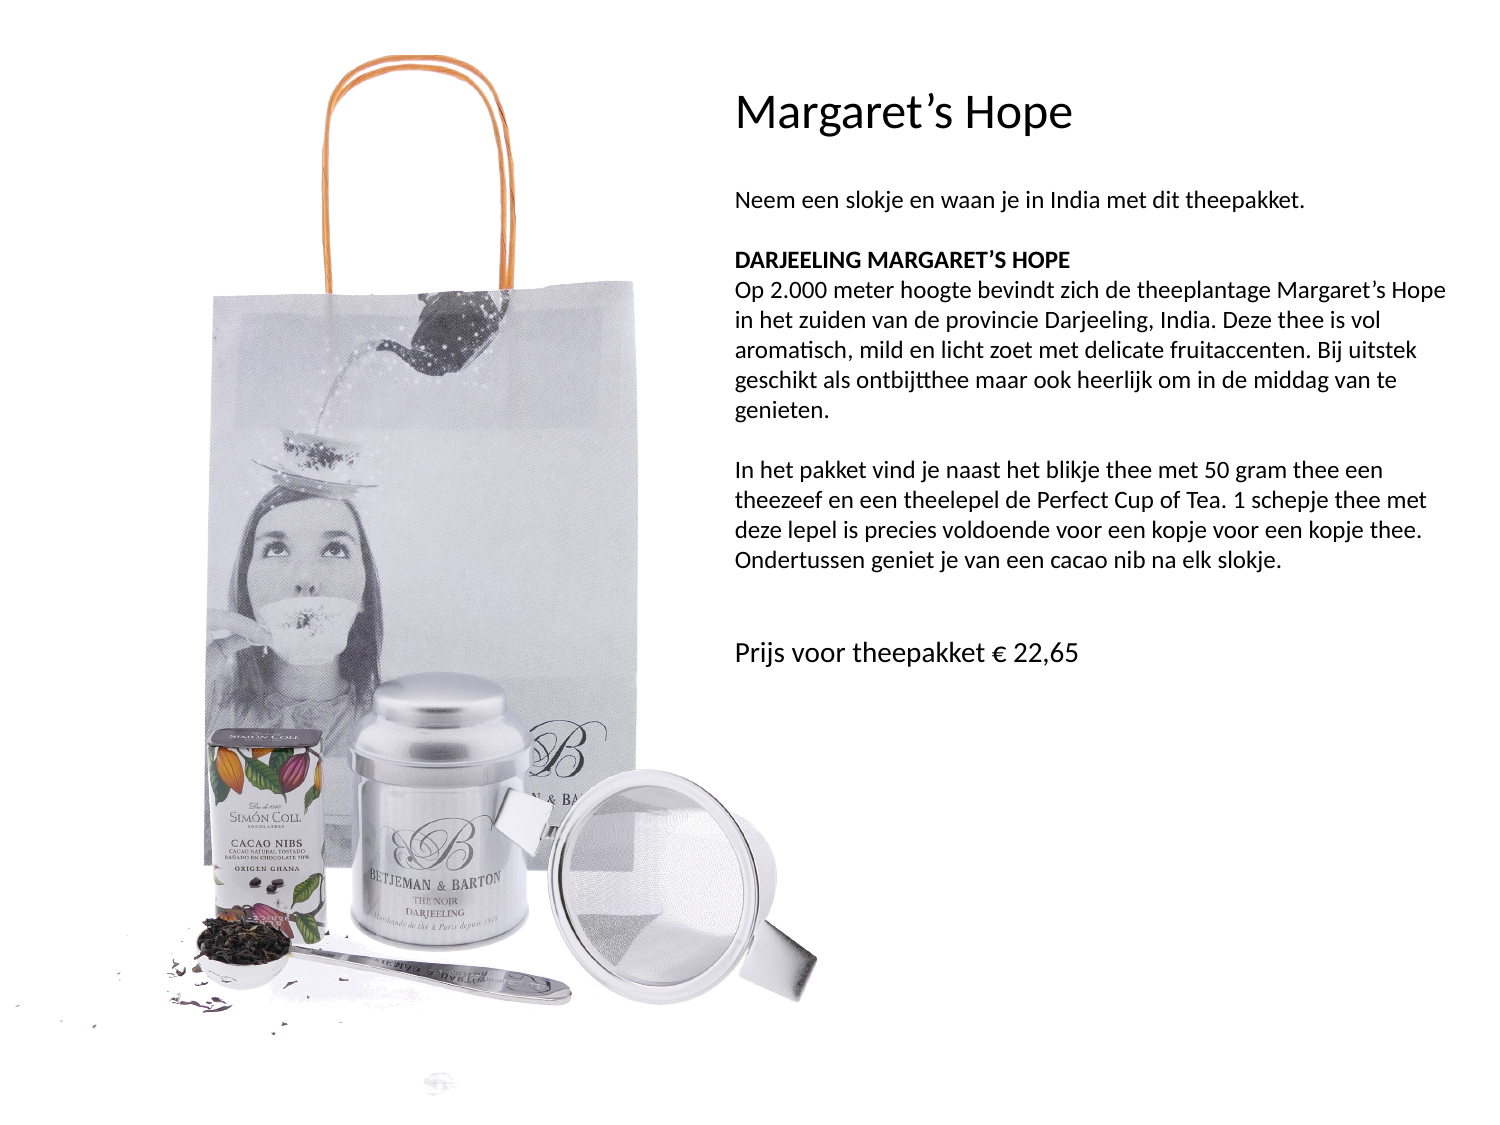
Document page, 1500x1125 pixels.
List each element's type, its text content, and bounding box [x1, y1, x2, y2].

text_box Margaret’s Hope Neem een slokje en waan je in India met dit theepakket. DARJEELING MARGARET’S HOPE Op 2.000 meter hoogte bevindt zich de theeplantage Margaret’s Hope in het zuiden van de provincie Darjeeling, India. Deze thee is vol aromatisch, mild en licht zoet met delicate fruitaccenten. Bij uitstek geschikt als ontbijtthee maar ook heerlijk om in de middag van te genieten. In het pakket vind je naast het blikje thee met 50 gram thee een theezeef en een theelepel de Perfect Cup of Tea. 1 schepje thee met deze lepel is precies voldoende voor een kopje voor een kopje thee. Ondertussen geniet je van een cacao nib na elk slokje. Prijs voor theepakket € 22,65 [719, 71, 1472, 676]
picture [0, 55, 1026, 1099]
